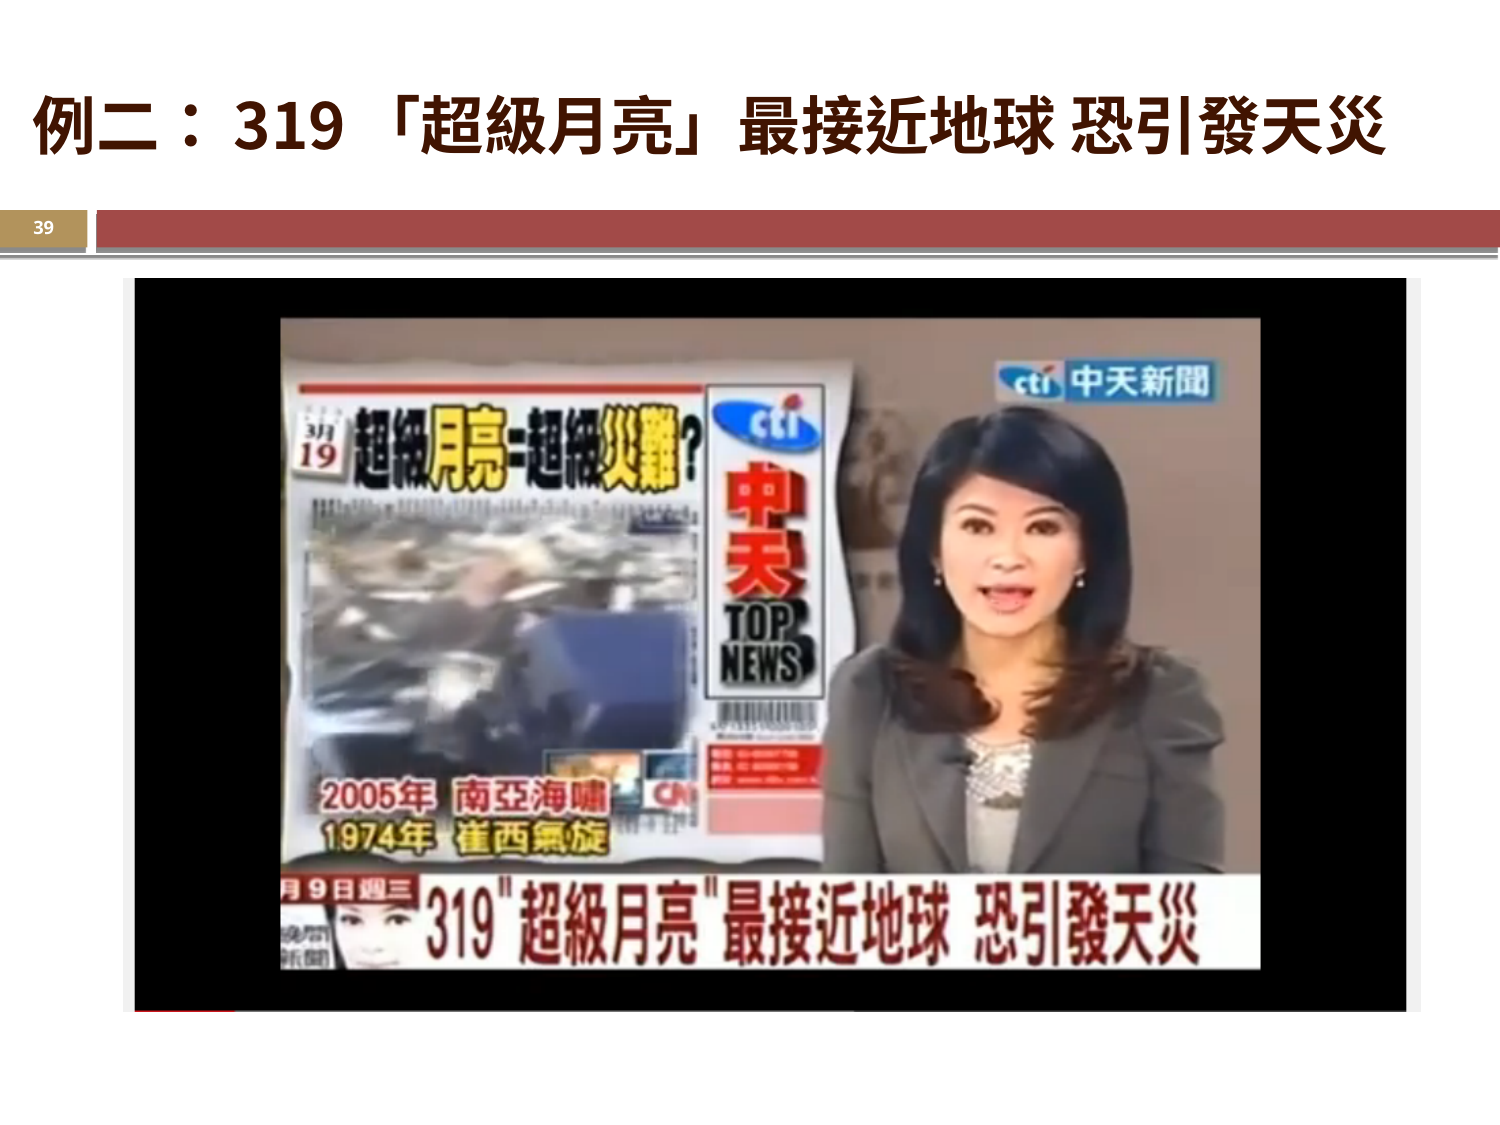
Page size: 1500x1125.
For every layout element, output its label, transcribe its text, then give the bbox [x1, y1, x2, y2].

slide_number <編號> [0, 208, 88, 249]
picture [123, 278, 1421, 1012]
list 例二：319「超級月亮」最接近地球 恐引發天災 [17, 78, 1483, 232]
